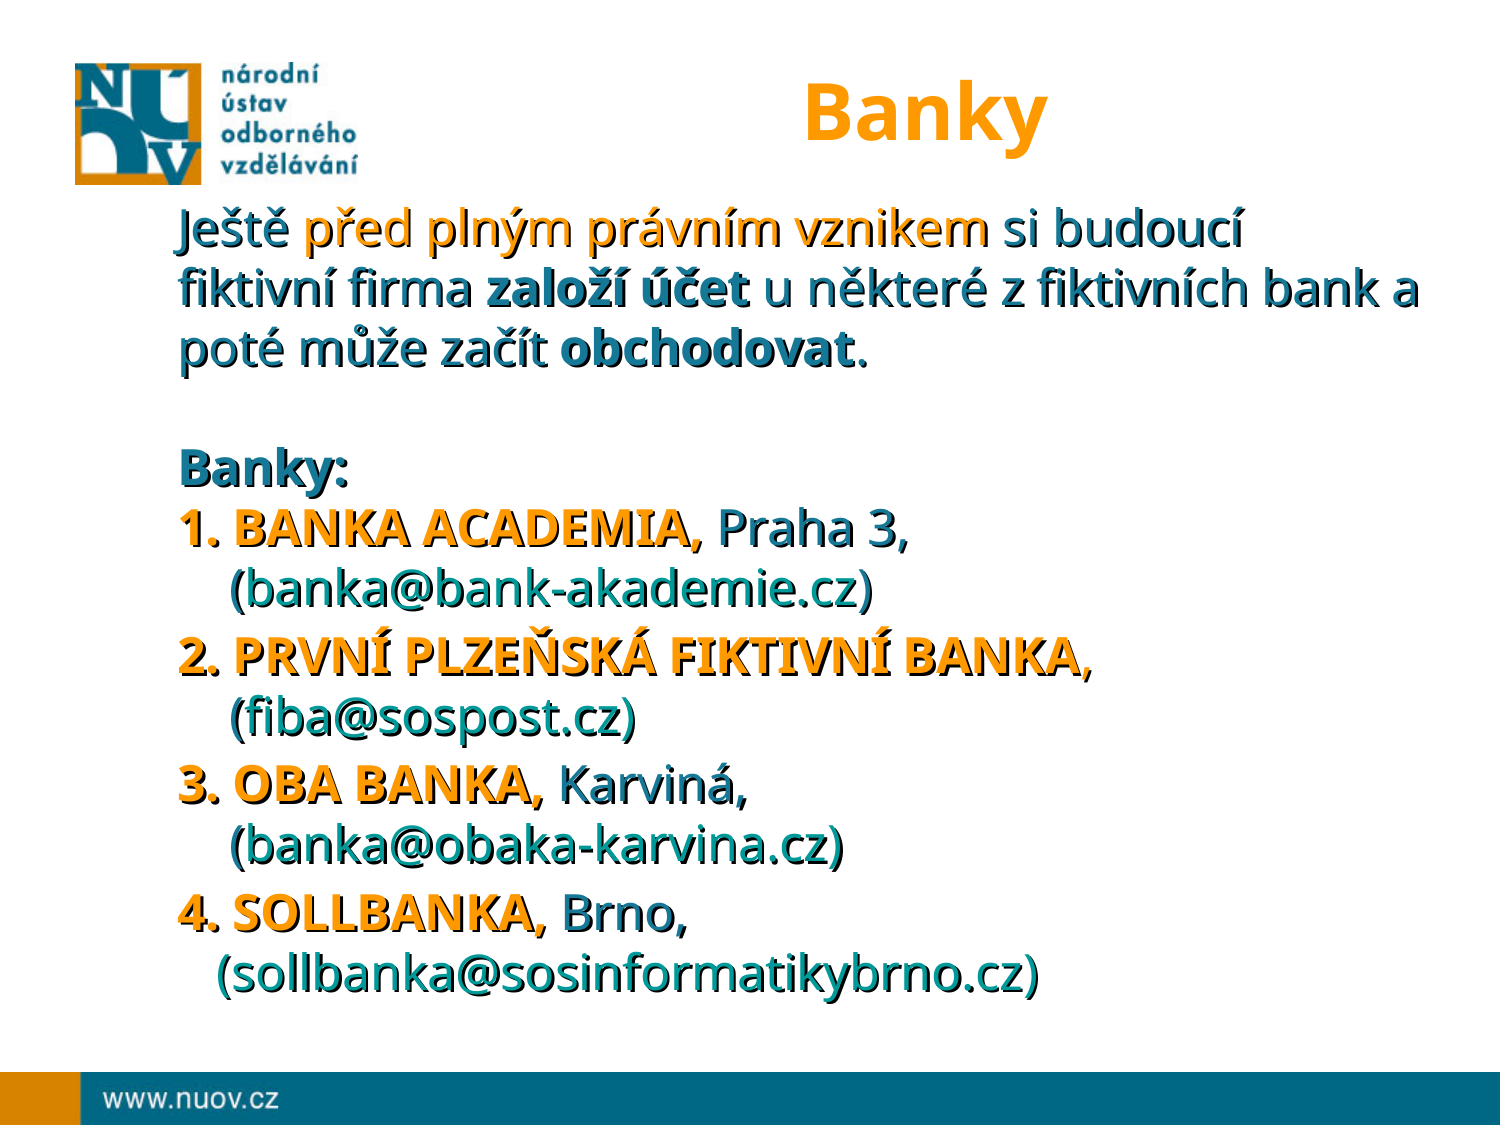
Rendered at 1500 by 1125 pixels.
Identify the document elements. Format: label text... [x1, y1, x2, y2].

text_box [75, 62, 358, 185]
text_box [0, 1072, 1500, 1125]
text_box Ještě před plným právním vznikem si budoucí fiktivní firma založí účet u některé z fiktivních bank a poté může začít obchodovat. Banky: BANKA ACADEMIA, Praha 3, (banka@bank-akademie.cz) PRVNÍ PLZEŇSKÁ FIKTIVNÍ BANKA, (fiba@sospost.cz) OBA BANKA, Karviná, (banka@obaka-karvina.cz) SOLLBANKA, Brno, (sollbanka@sosinformatikybrno.cz) [162, 187, 1450, 1076]
title Banky [424, 37, 1425, 180]
